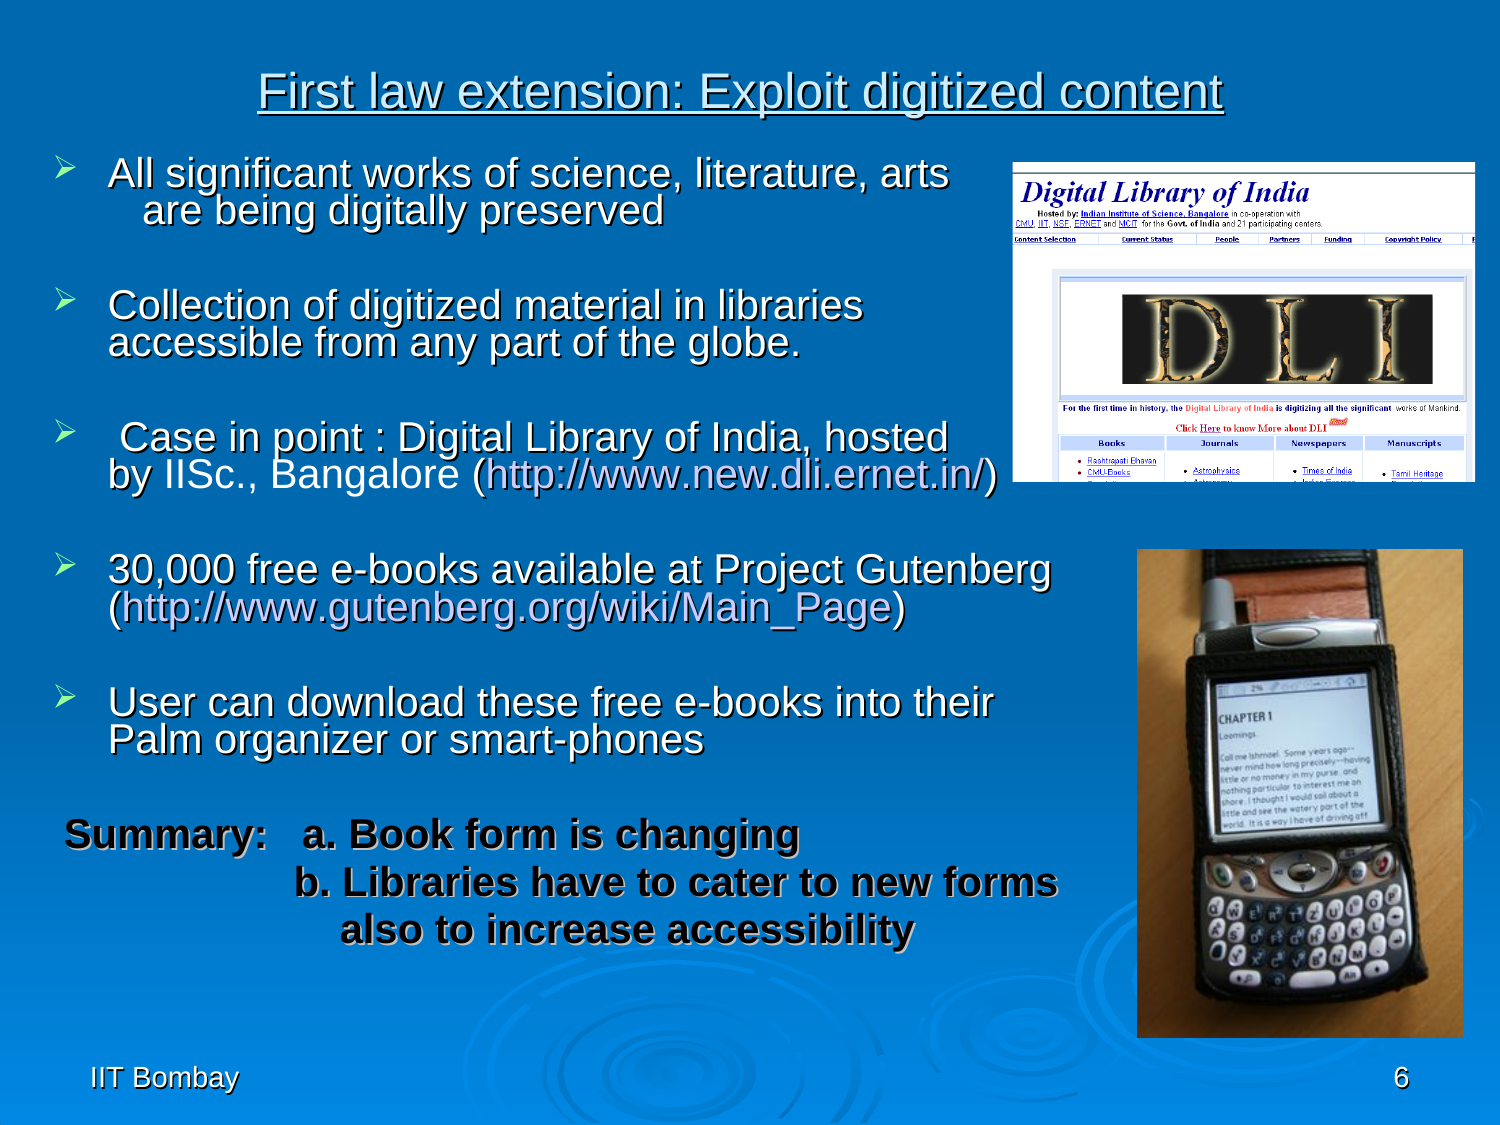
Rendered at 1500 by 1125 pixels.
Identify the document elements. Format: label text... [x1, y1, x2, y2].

picture [1137, 549, 1463, 1038]
picture [1012, 162, 1476, 482]
list All significant works of science, literature, arts are being digitally preserved Collection of digitized material in libraries accessible from any part of the globe. Case in point : Digital Library of India, hosted by IISc., Bangalore (http://www.new.dli.ernet.in/) 30,000 free e-books available at Project Gutenberg (http://www.gutenberg.org/wiki/Main_Page) User can download these free e-books into their Palm organizer or smart-phones Summary: a. Book form is changing b. Libraries have to cater to new forms also to increase accessibility [37, 149, 1088, 1125]
title First law extension: Exploit digitized content [87, 44, 1393, 162]
